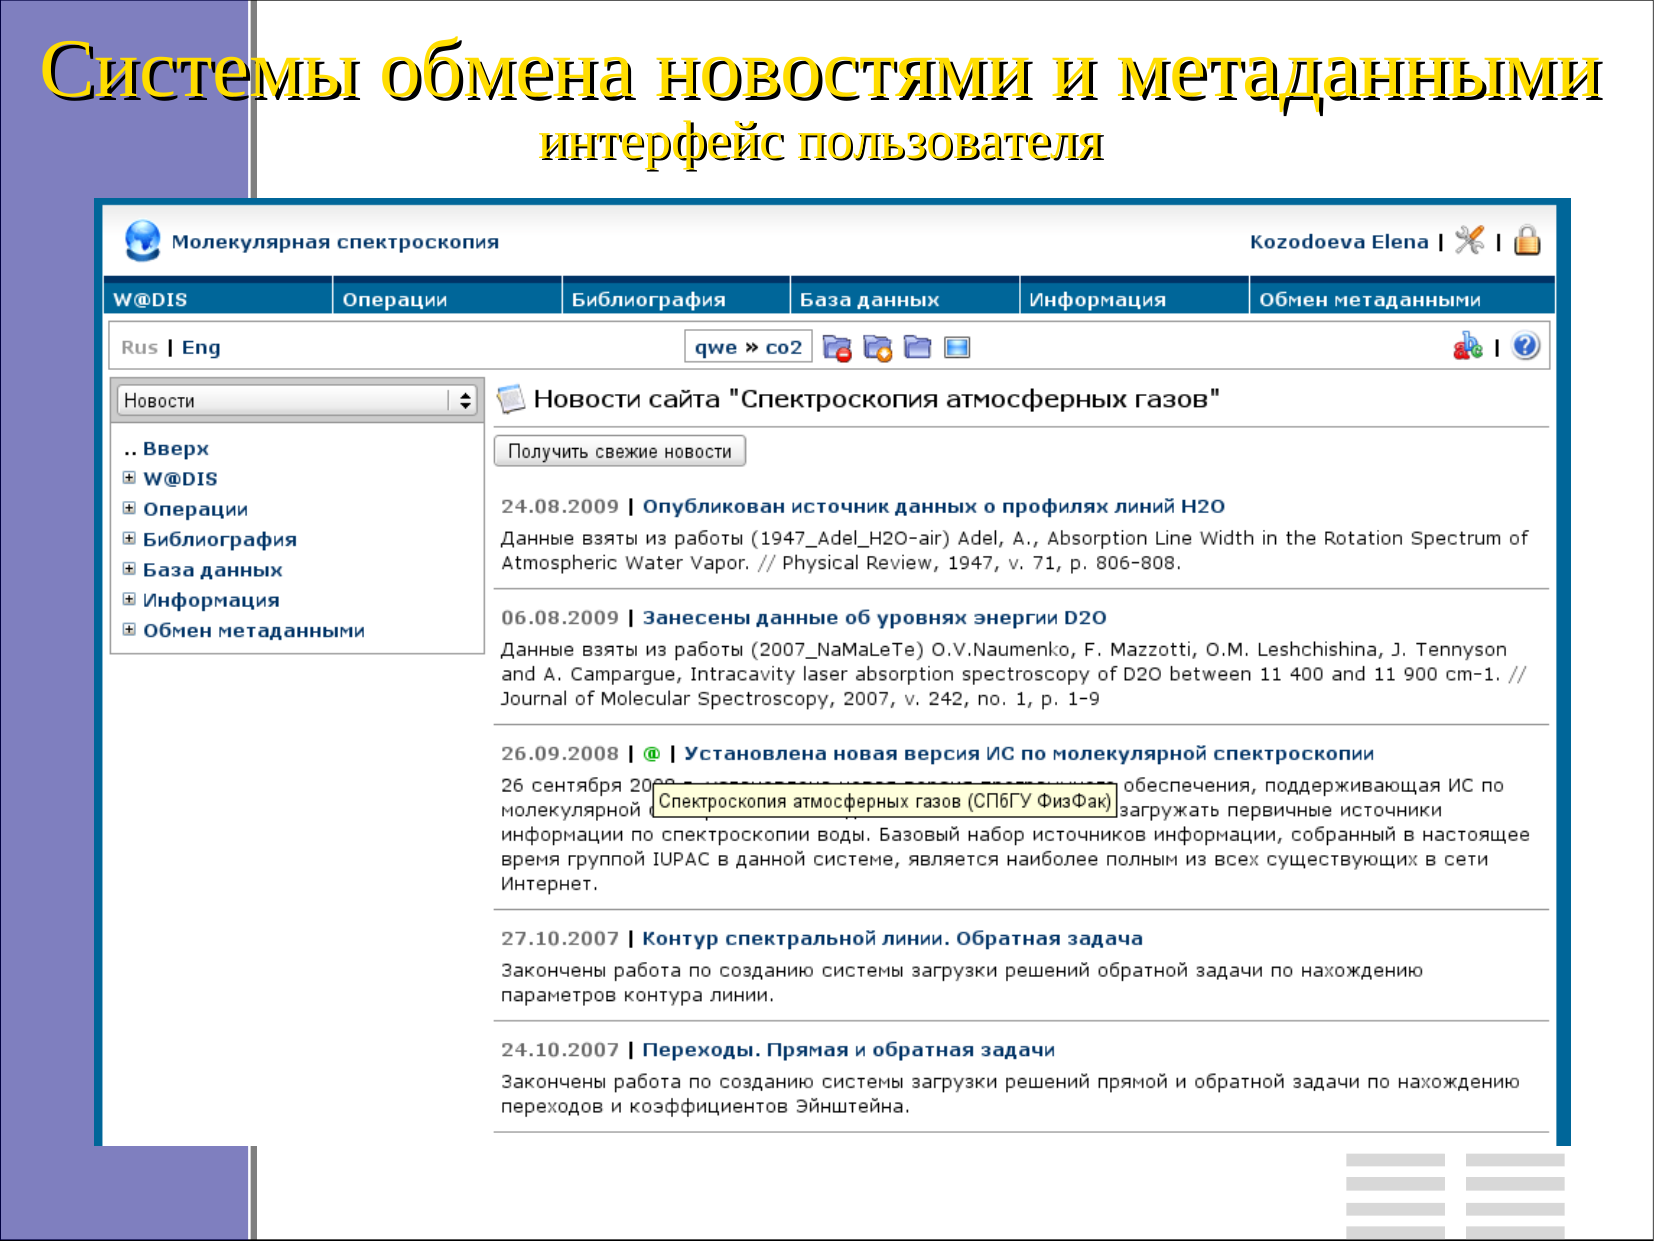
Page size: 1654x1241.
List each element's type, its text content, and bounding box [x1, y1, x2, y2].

title Системы обмена новостями и метаданными интерфейс пользователя [23, 14, 1619, 184]
picture [103, 205, 1556, 1146]
